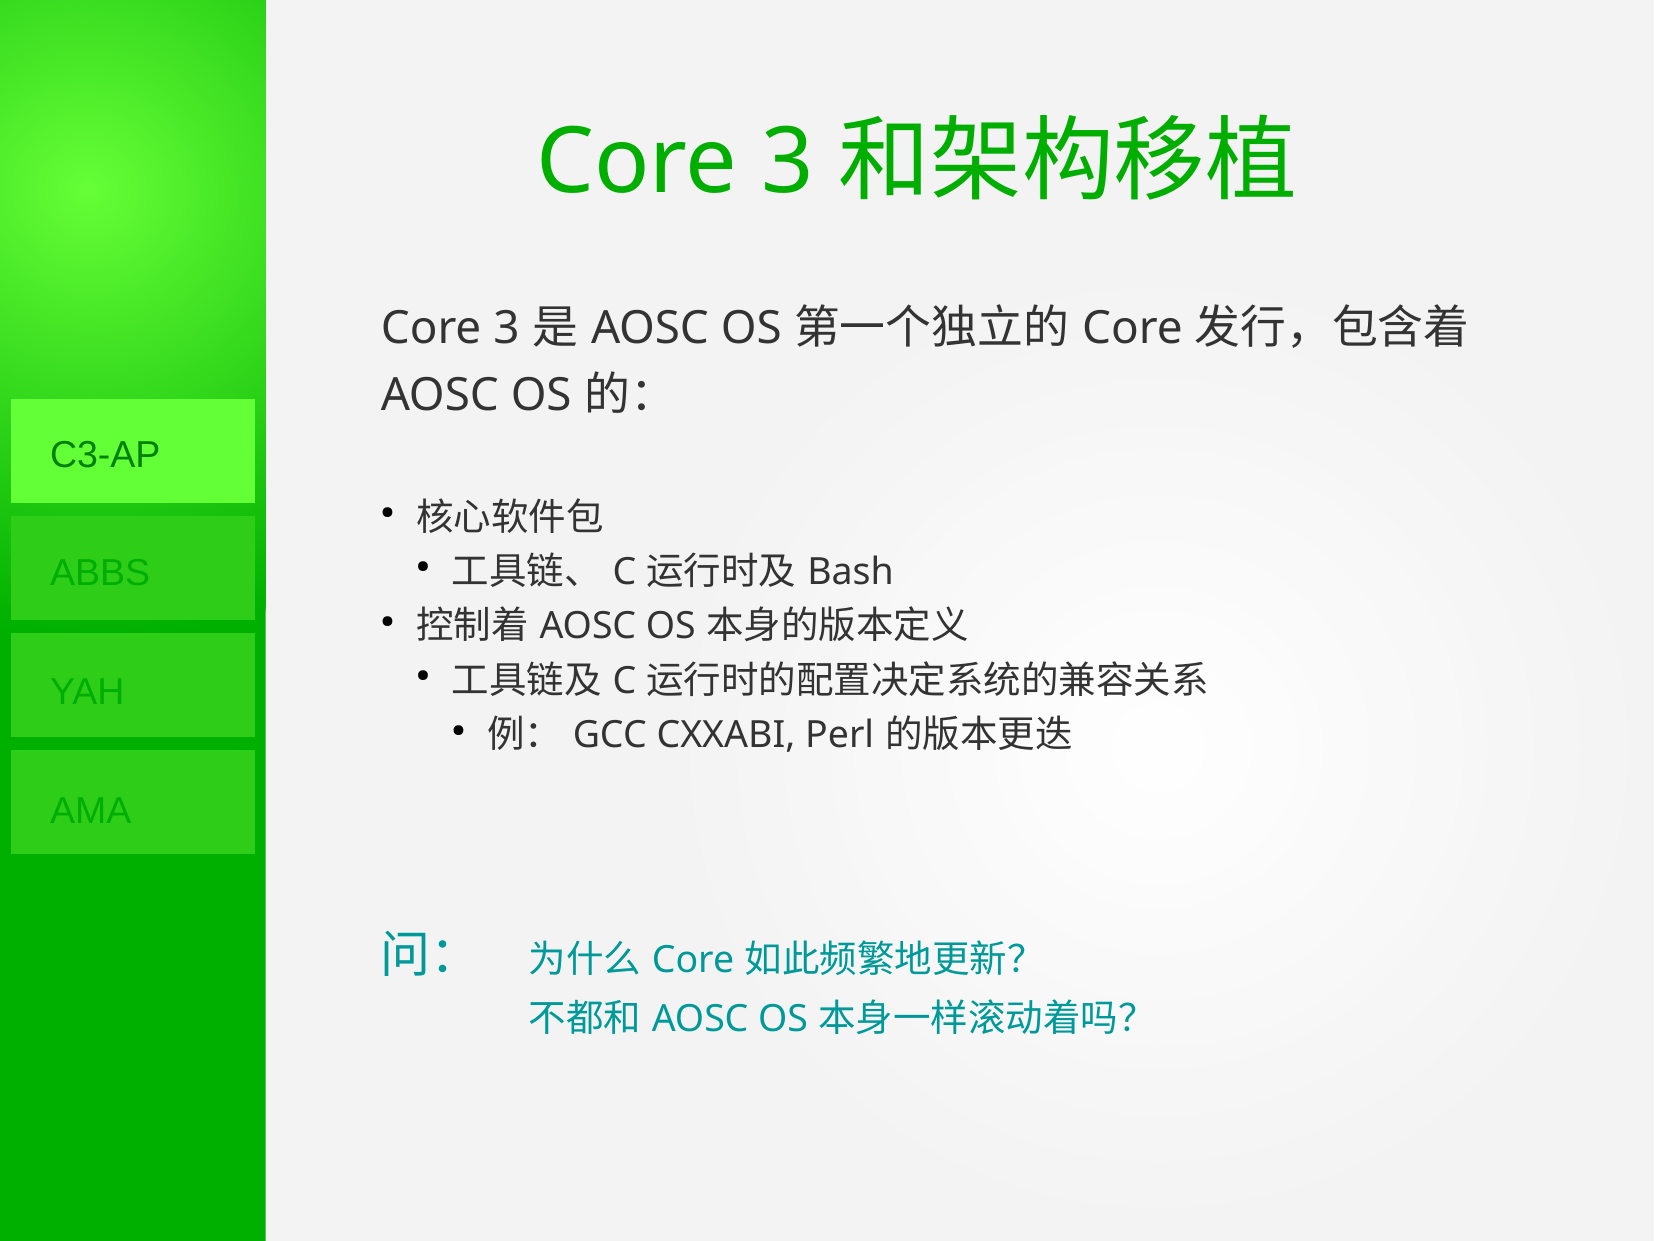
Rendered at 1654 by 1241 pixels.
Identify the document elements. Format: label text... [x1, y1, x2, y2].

text_box YAH [35, 658, 265, 725]
text_box Core 3是AOSC OS第一个独立的Core发行，包含着AOSC OS的： 核心软件包 工具链、C运行时及Bash 控制着AOSC OS本身的版本定义 工具链及C运行时的配置决定系统的兼容关系 例：GCC CXXABI, Perl的版本更迭 问： 为什么Core如此频繁地更新？ 不都和AOSC OS本身一样滚动着吗？ [366, 283, 1536, 1076]
text_box AMA [35, 776, 292, 844]
title Core 3和架构移植 [463, 17, 1371, 290]
text_box C3-AP [35, 420, 319, 488]
text_box ABBS [35, 539, 252, 607]
